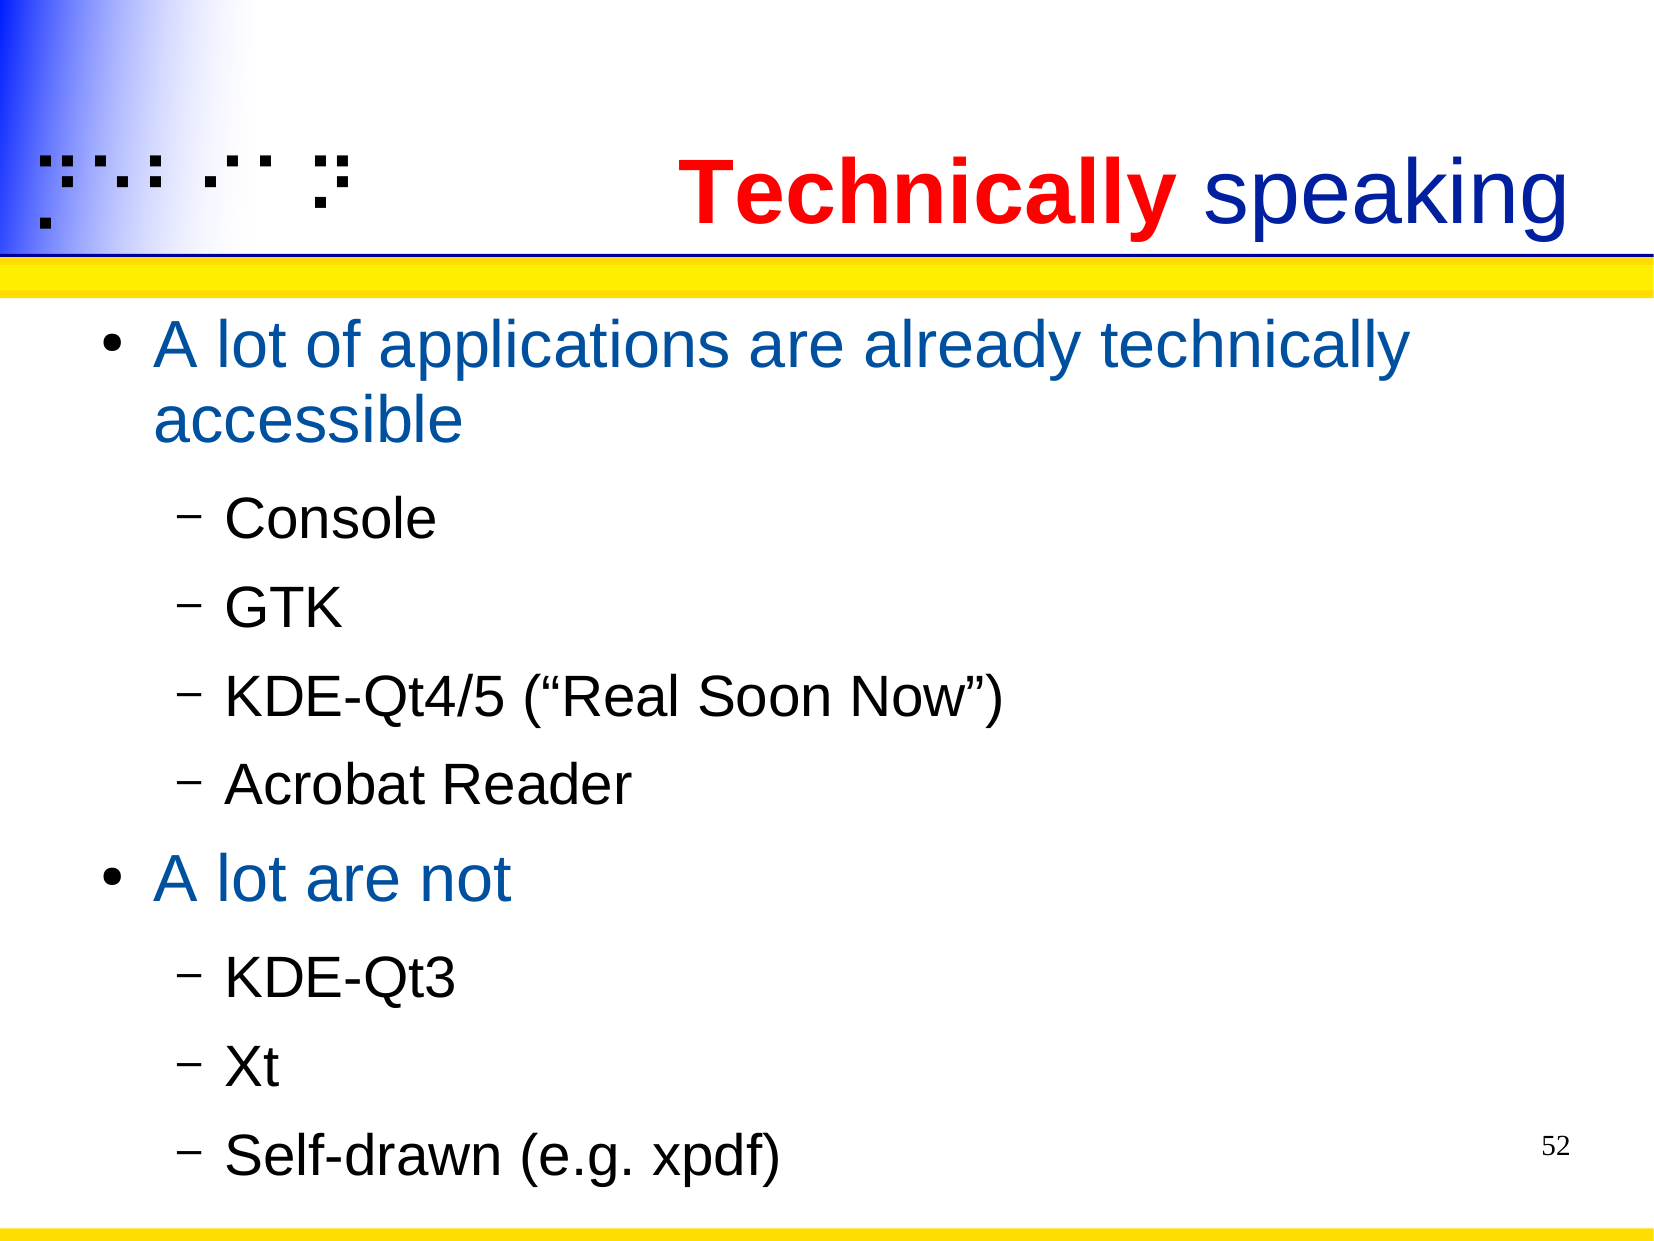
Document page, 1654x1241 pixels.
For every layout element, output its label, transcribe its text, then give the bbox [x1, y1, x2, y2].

list A lot of applications are already technically accessible Console GTK KDE-Qt4/5 (“Real Soon Now”) Acrobat Reader A lot are not KDE-Qt3 Xt Self-drawn (e.g. xpdf) [82, 307, 1571, 1188]
title Technically speaking [372, 126, 1571, 257]
